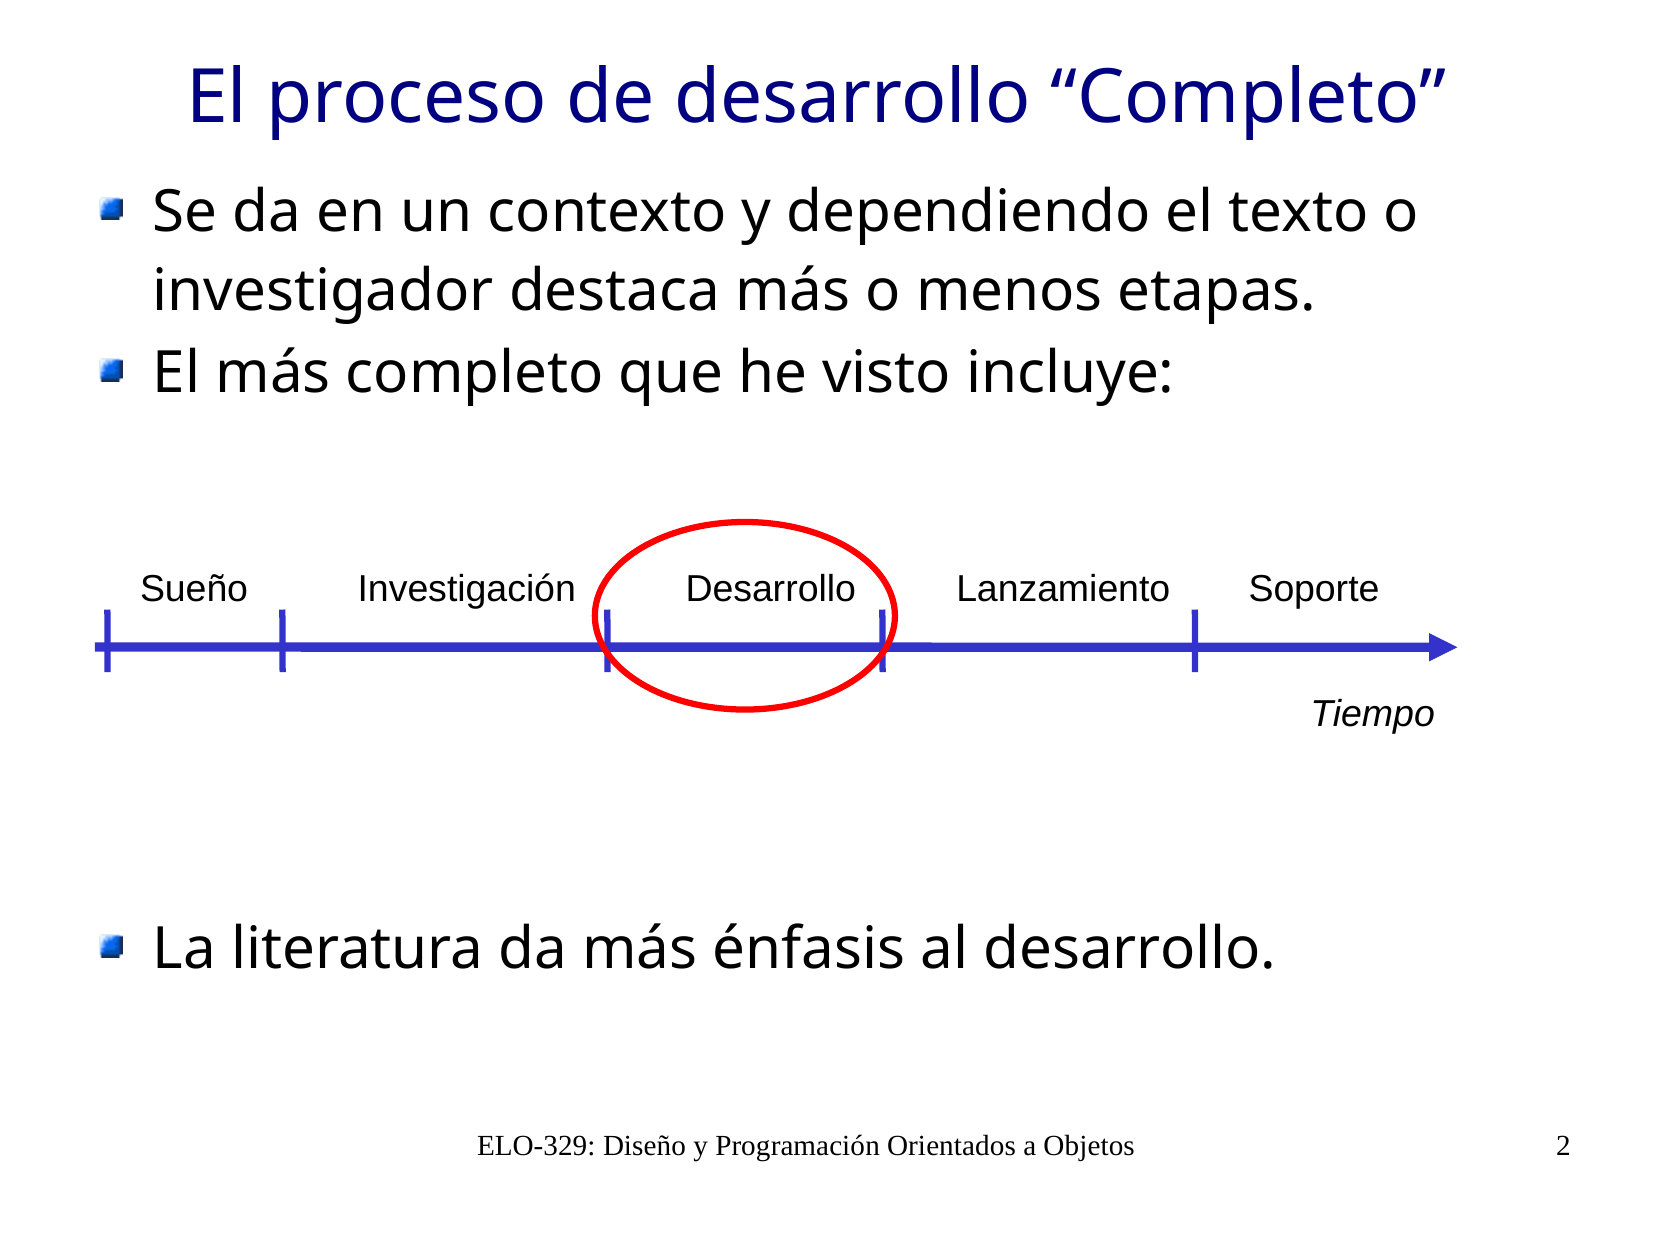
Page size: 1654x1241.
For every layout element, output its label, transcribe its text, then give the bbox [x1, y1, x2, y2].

list Se da en un contexto y dependiendo el texto o investigador destaca más o menos etapas. El más completo que he visto incluye: La literatura da más énfasis al desarrollo. [81, 169, 1571, 1079]
text_box Desarrollo [670, 559, 871, 618]
text_box Sueño [125, 559, 263, 618]
title El proceso de desarrollo “Completo” [82, 45, 1571, 143]
text_box Soporte [1233, 559, 1395, 618]
text_box Tiempo [1295, 684, 1450, 742]
text_box Lanzamiento [941, 559, 1186, 618]
text_box Investigación [342, 559, 591, 618]
